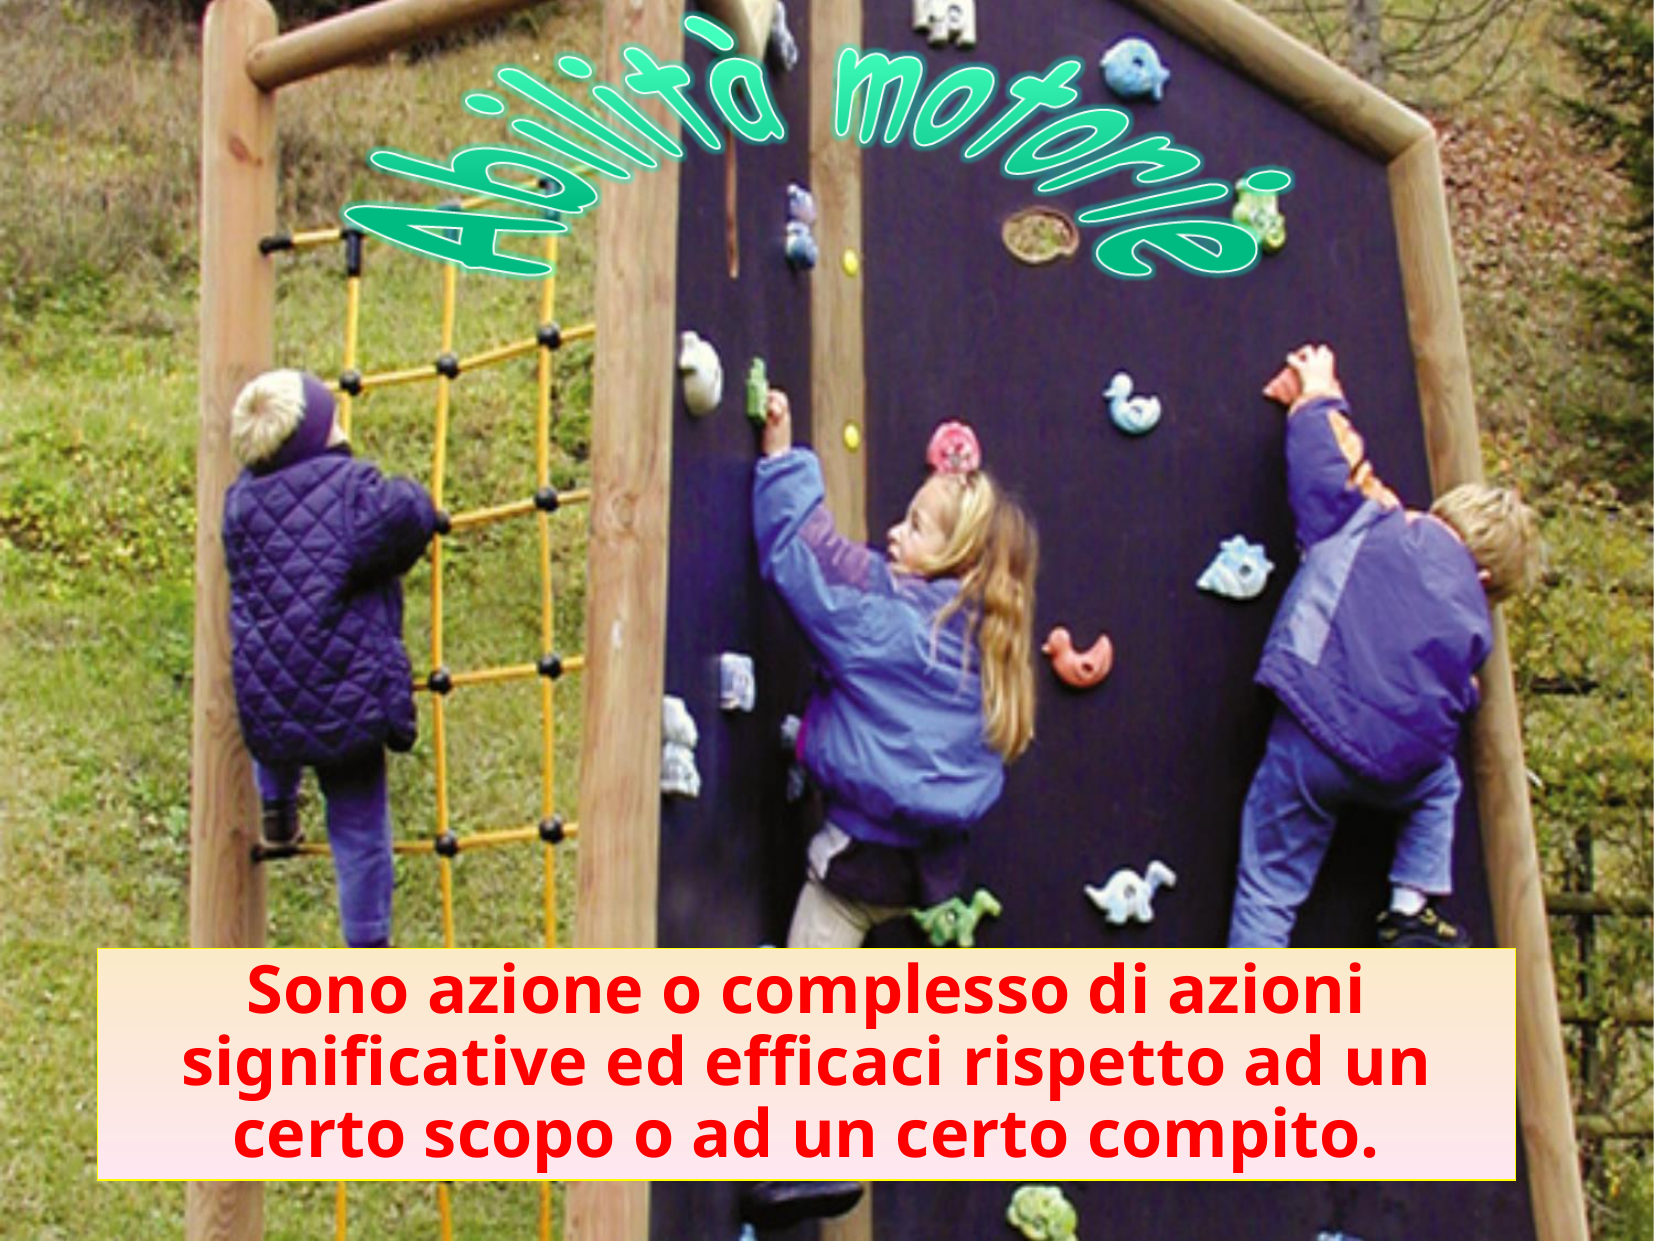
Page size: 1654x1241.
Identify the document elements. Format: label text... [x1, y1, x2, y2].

picture [0, 0, 1654, 1241]
text_box Sono azione o complesso di azioni significative ed efficaci rispetto ad un certo scopo o ad un certo compito. [97, 948, 1516, 1180]
